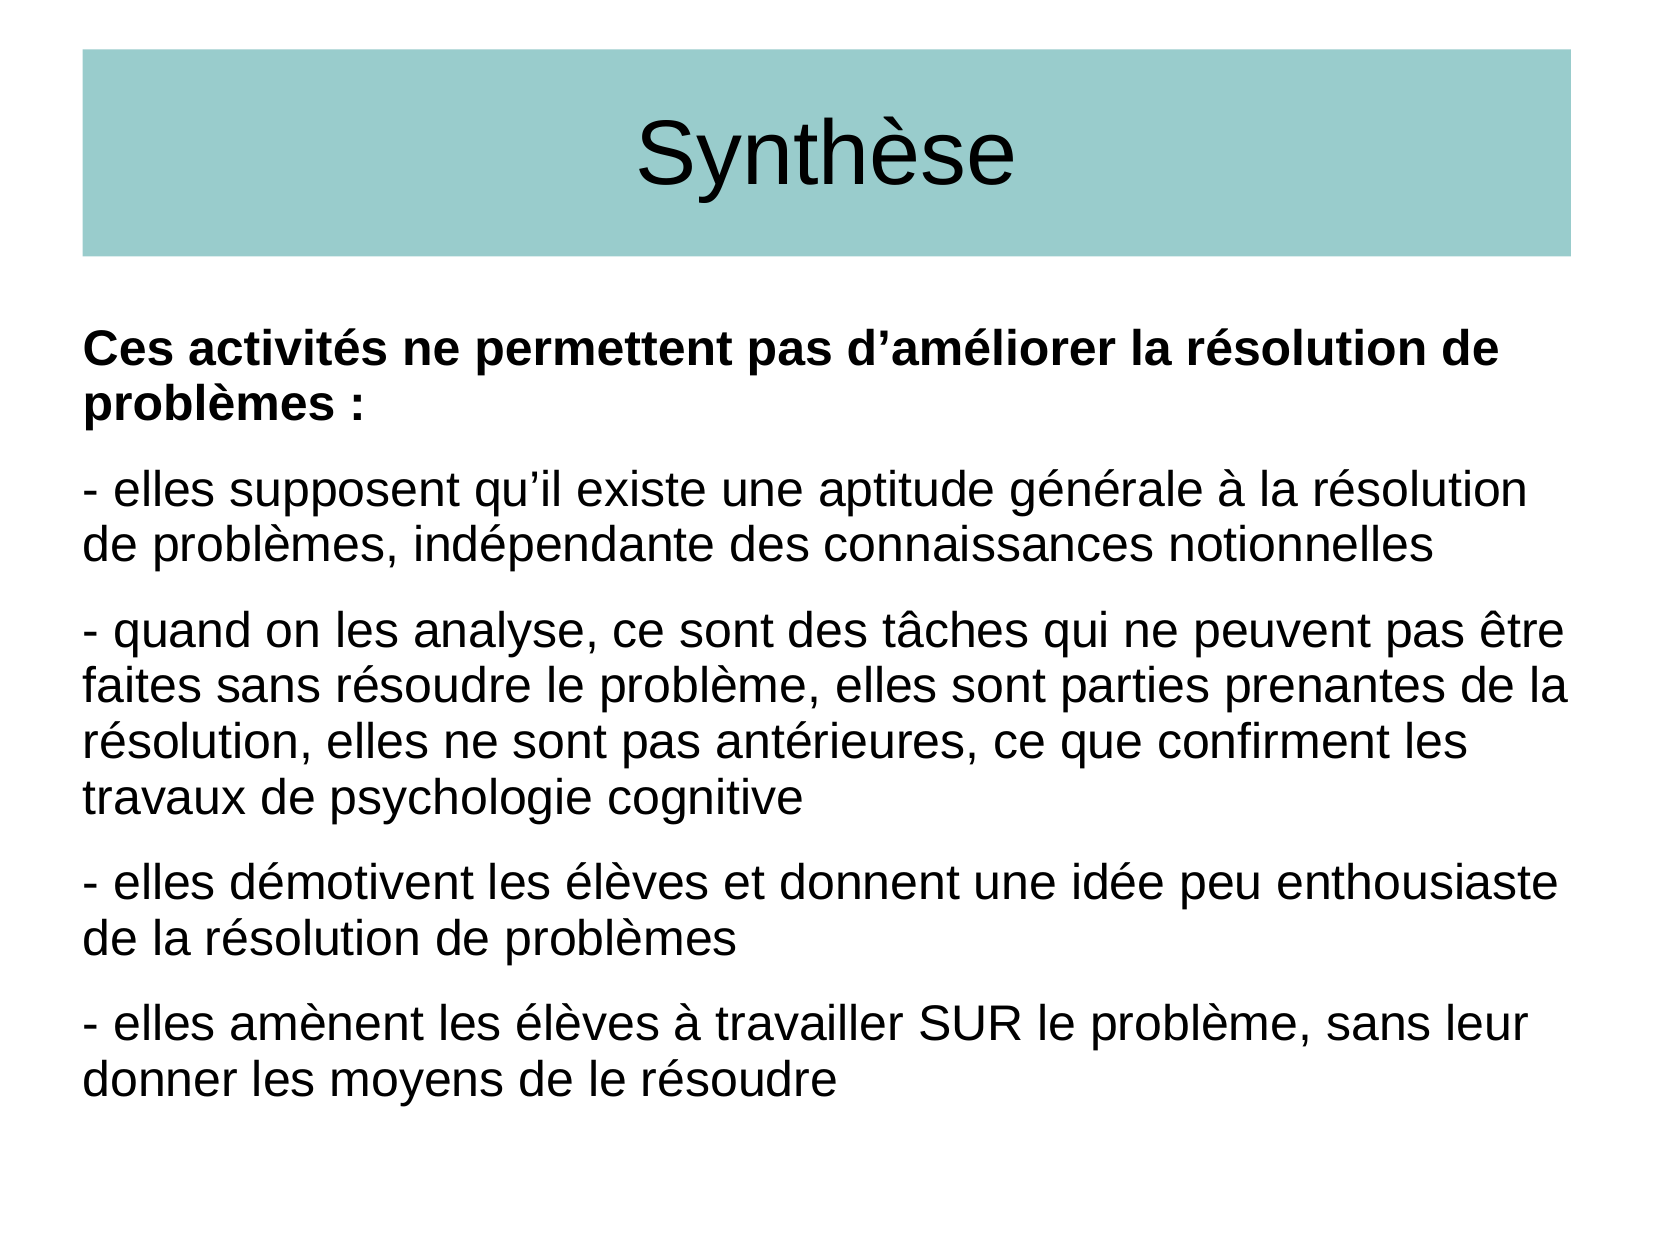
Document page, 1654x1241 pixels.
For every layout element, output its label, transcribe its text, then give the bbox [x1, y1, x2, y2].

title Synthèse [82, 49, 1571, 257]
list Ces activités ne permettent pas d’améliorer la résolution de problèmes : - elles supposent qu’il existe une aptitude générale à la résolution de problèmes, indépendante des connaissances notionnelles - quand on les analyse, ce sont des tâches qui ne peuvent pas être faites sans résoudre le problème, elles sont parties prenantes de la résolution, elles ne sont pas antérieures, ce que confirment les travaux de psychologie cognitive - elles démotivent les élèves et donnent une idée peu enthousiaste de la résolution de problèmes - elles amènent les élèves à travailler SUR le problème, sans leur donner les moyens de le résoudre [82, 319, 1571, 1110]
